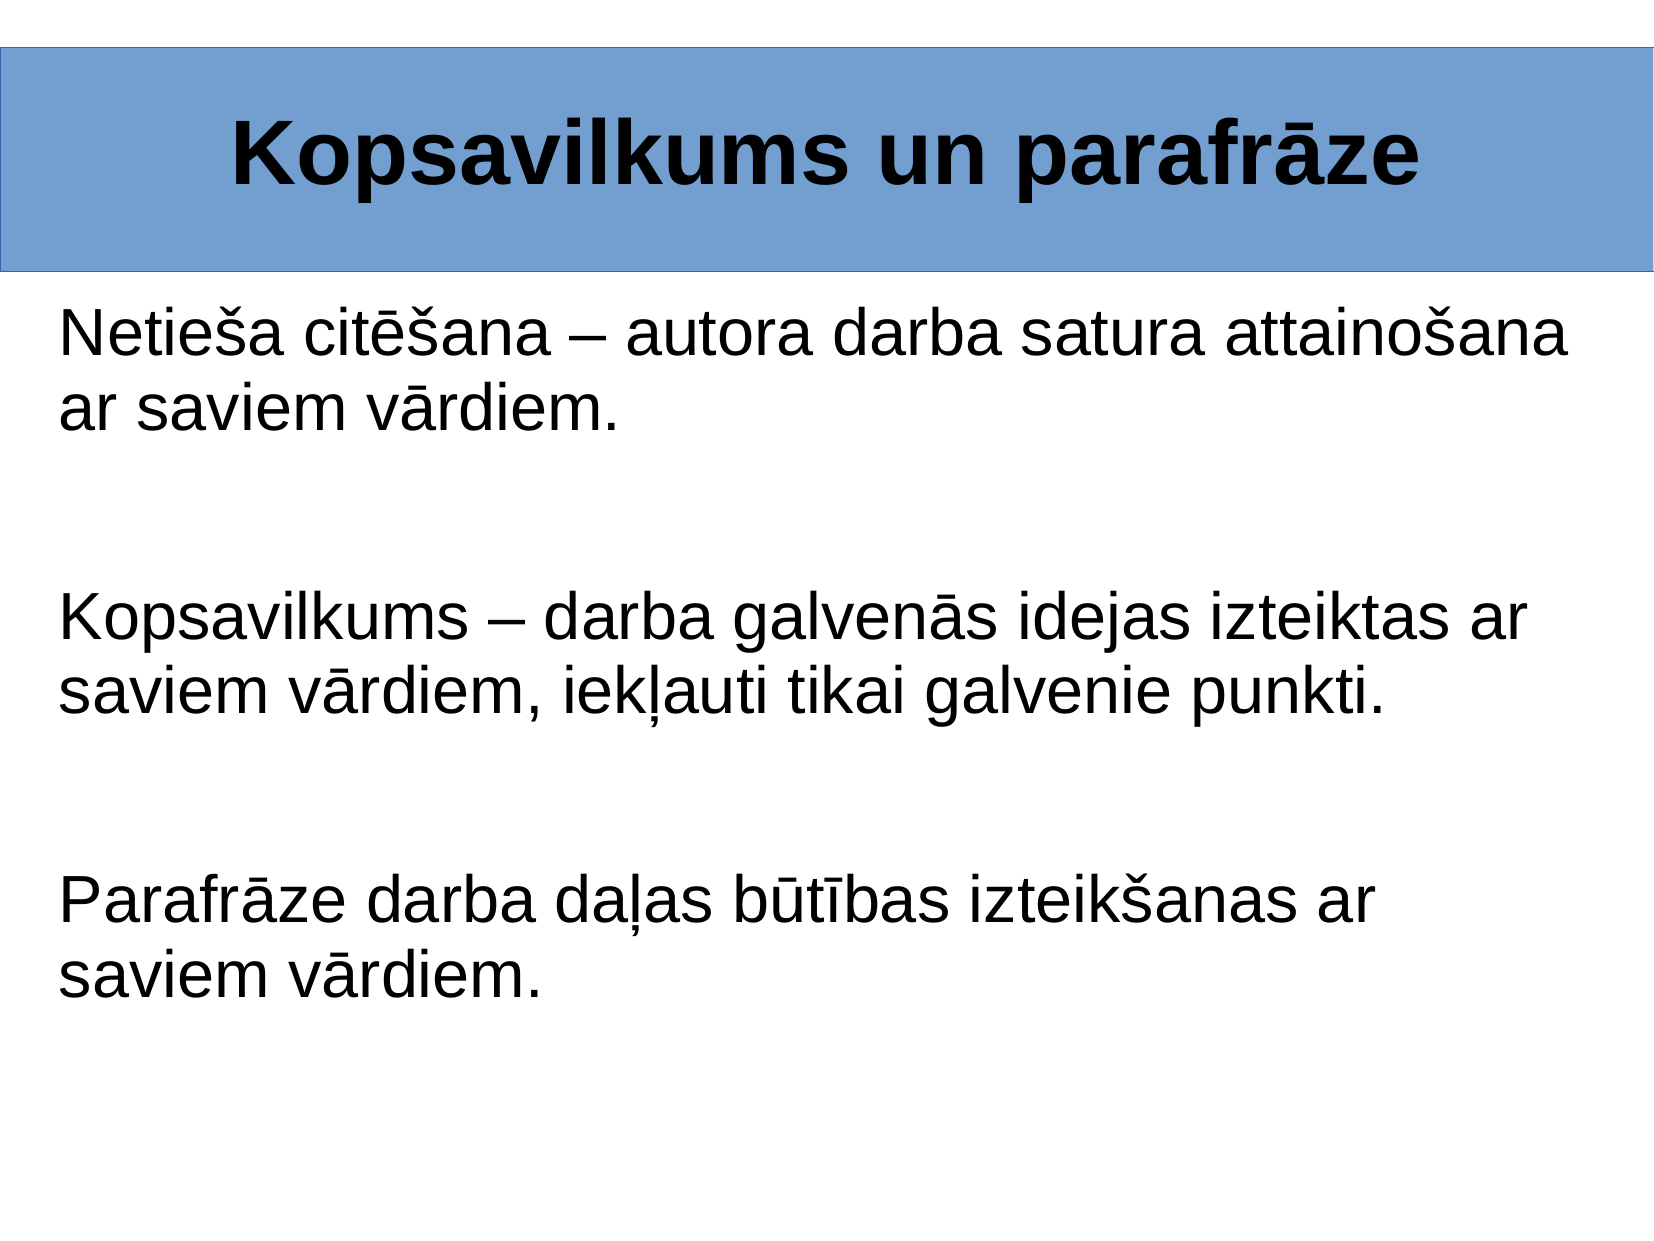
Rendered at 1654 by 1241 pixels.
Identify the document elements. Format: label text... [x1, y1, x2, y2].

list Netieša citēšana – autora darba satura attainošana ar saviem vārdiem. Kopsavilkums – darba galvenās idejas izteiktas ar saviem vārdiem, iekļauti tikai galvenie punkti. Parafrāze darba daļas būtības izteikšanas ar saviem vārdiem. [59, 295, 1583, 1015]
text_box [0, 47, 1654, 272]
title Kopsavilkums un parafrāze [82, 49, 1571, 257]
